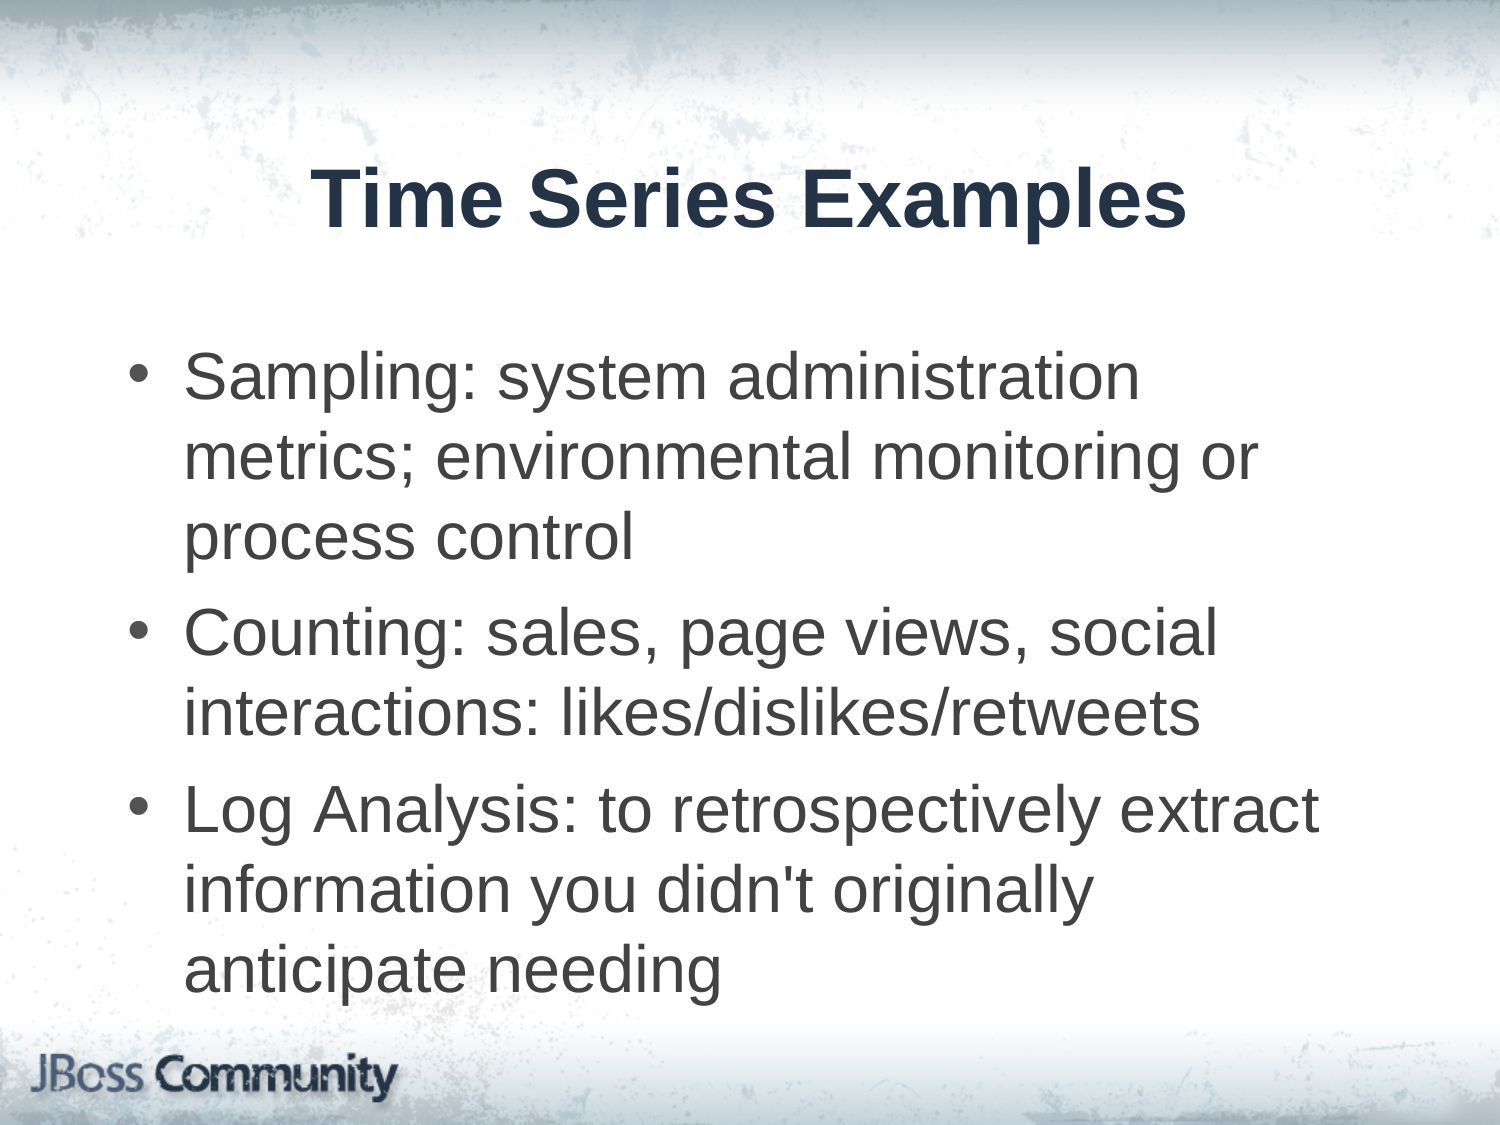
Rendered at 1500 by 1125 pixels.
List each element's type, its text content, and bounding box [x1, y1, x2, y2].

list Sampling: system administration metrics; environmental monitoring or process control Counting: sales, page views, social interactions: likes/dislikes/retweets Log Analysis: to retrospectively extract information you didn't originally anticipate needing [112, 324, 1388, 1014]
title Time Series Examples [112, 68, 1388, 320]
picture [0, 0, 1500, 1125]
